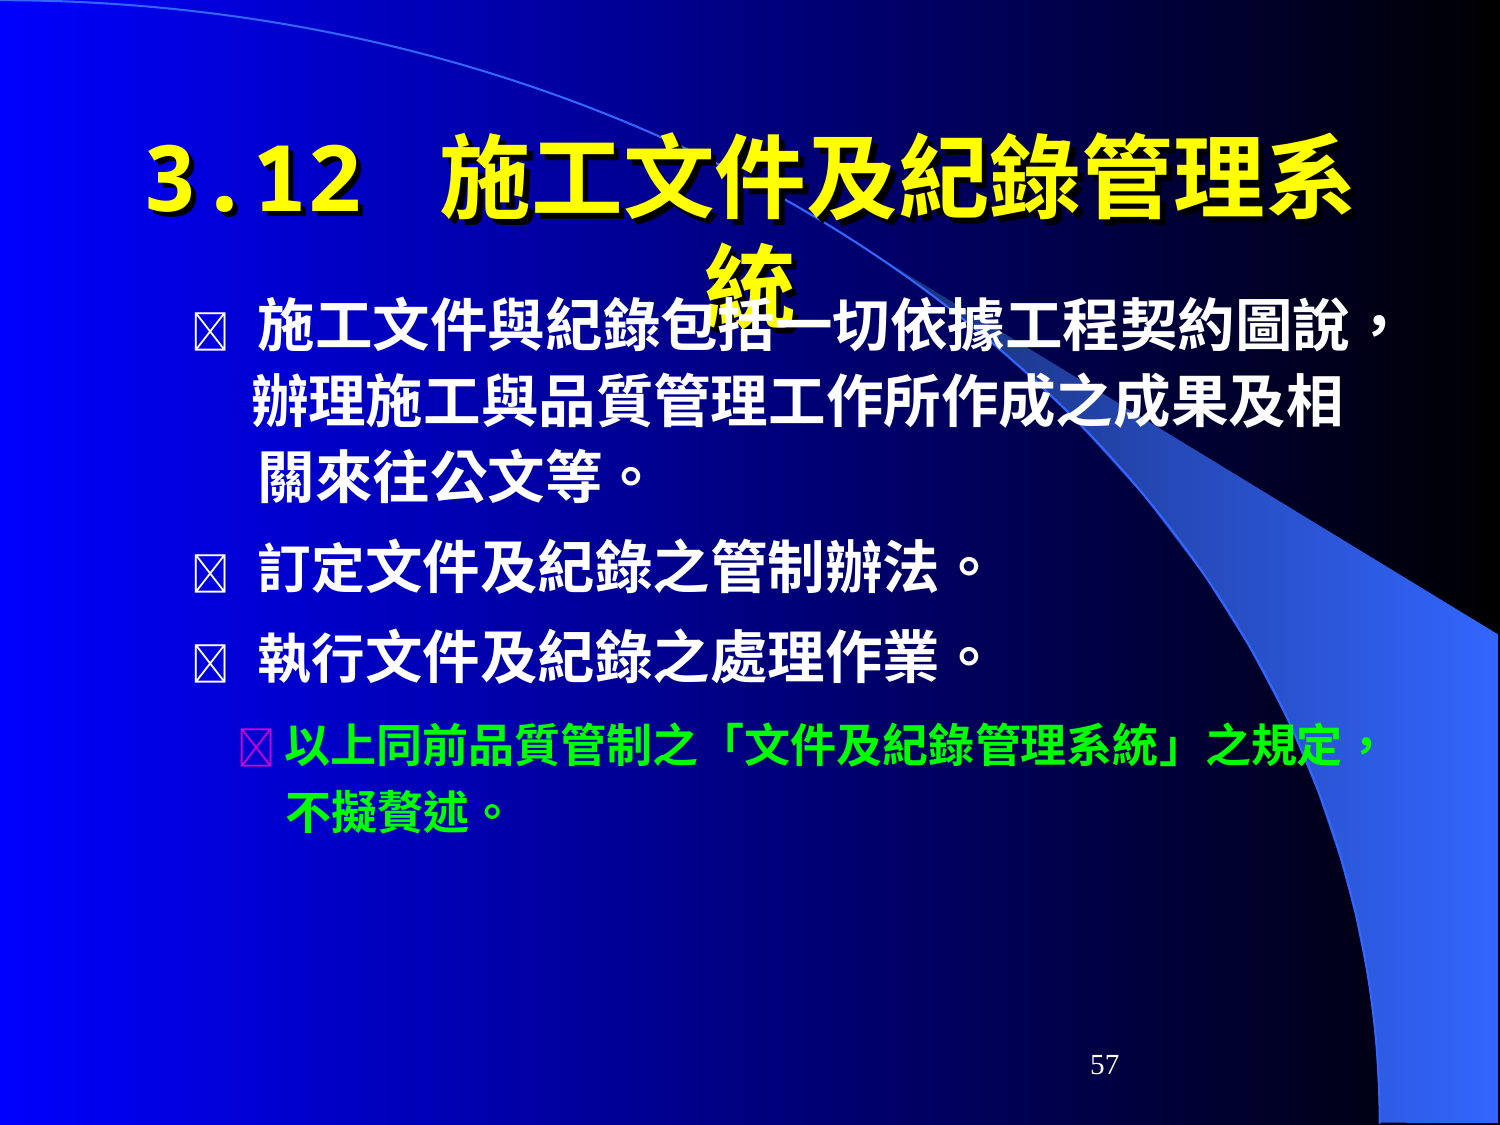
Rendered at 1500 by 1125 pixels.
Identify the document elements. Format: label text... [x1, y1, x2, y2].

text_box [1074, 1025, 1388, 1101]
title 3.12 施工文件及紀錄管理系統 [112, 112, 1388, 238]
list  施工文件與紀錄包括一切依據工程契約圖說， 辦理施工與品質管理工作所作成之成果及相 關來往公文等。  訂定文件及紀錄之管制辦法。  執行文件及紀錄之處理作業。 以上同前品質管制之「文件及紀錄管理系統」之規定， 不擬贅述。 [125, 275, 1463, 1001]
